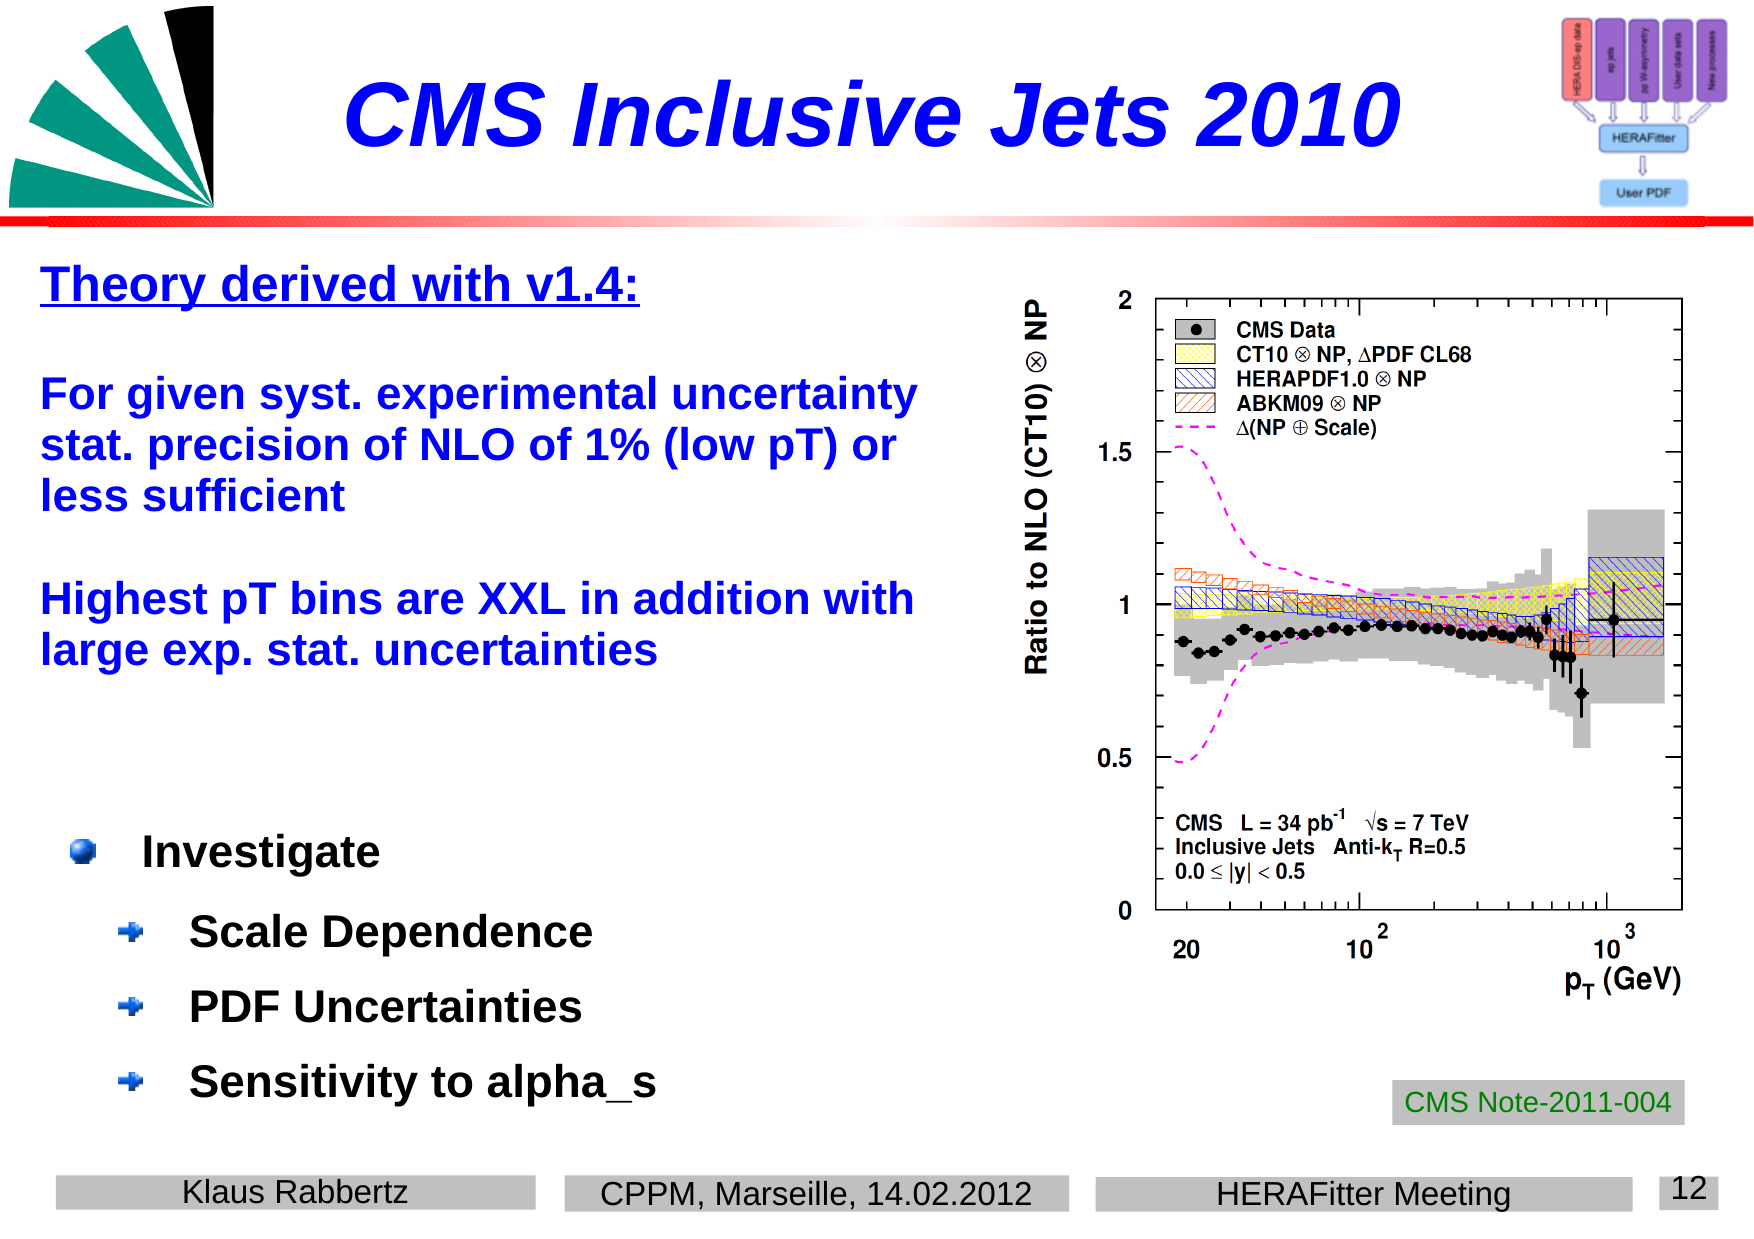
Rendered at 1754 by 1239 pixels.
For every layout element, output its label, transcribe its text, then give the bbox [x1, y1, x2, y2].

picture [1552, 15, 1736, 211]
picture [1013, 279, 1688, 1002]
text_box CMS Note-2011-004 [1392, 1080, 1685, 1125]
title CMS Inclusive Jets 2010 [220, 16, 1525, 213]
picture [9, 6, 214, 210]
text_box Theory derived with v1.4: For given syst. experimental uncertainty stat. precision of NLO of 1% (low pT) or less sufficient Highest pT bins are XXL in addition with large exp. stat. uncertainties [28, 250, 930, 733]
list Investigate Scale Dependence PDF Uncertainties Sensitivity to alpha_s [59, 825, 675, 1185]
